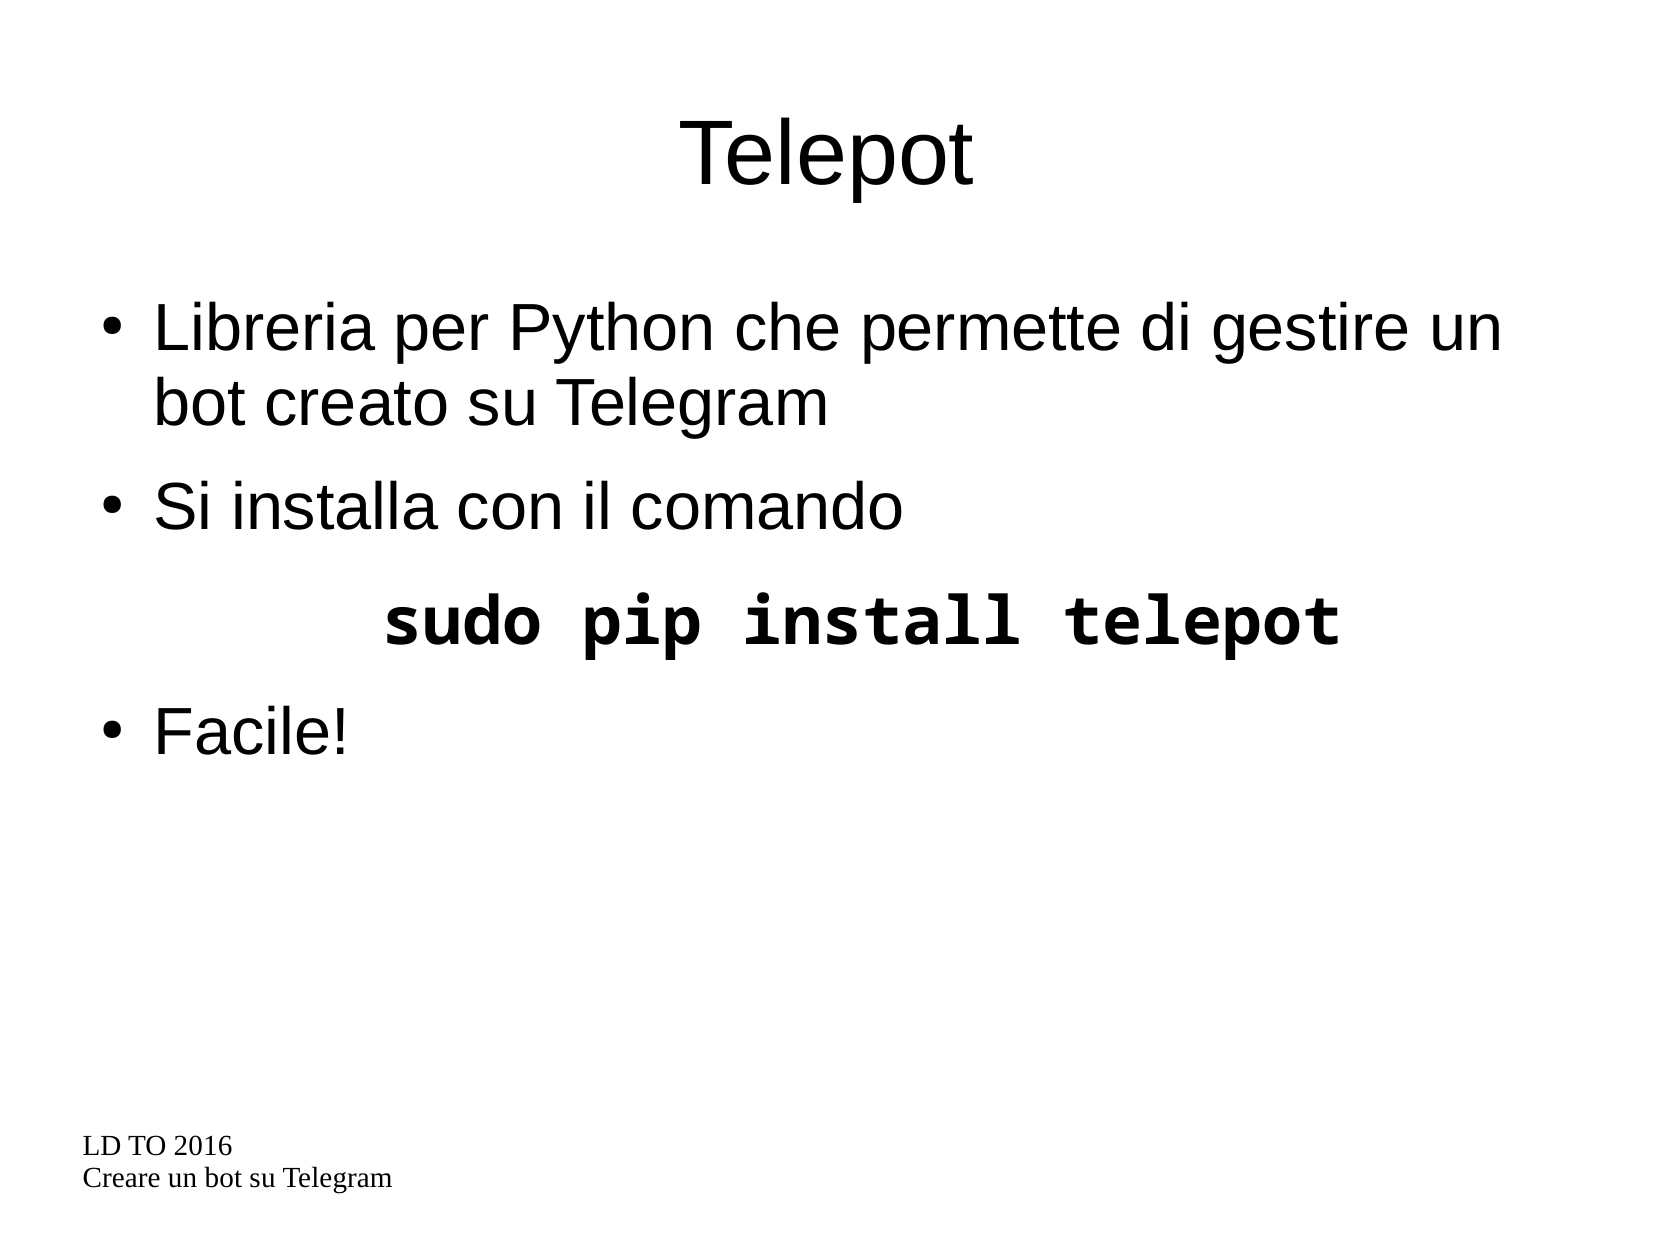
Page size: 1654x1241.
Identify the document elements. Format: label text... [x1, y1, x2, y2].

title Telepot [82, 49, 1571, 257]
list Libreria per Python che permette di gestire un bot creato su Telegram Si installa con il comando sudo pip install telepot Facile! [82, 290, 1571, 1075]
